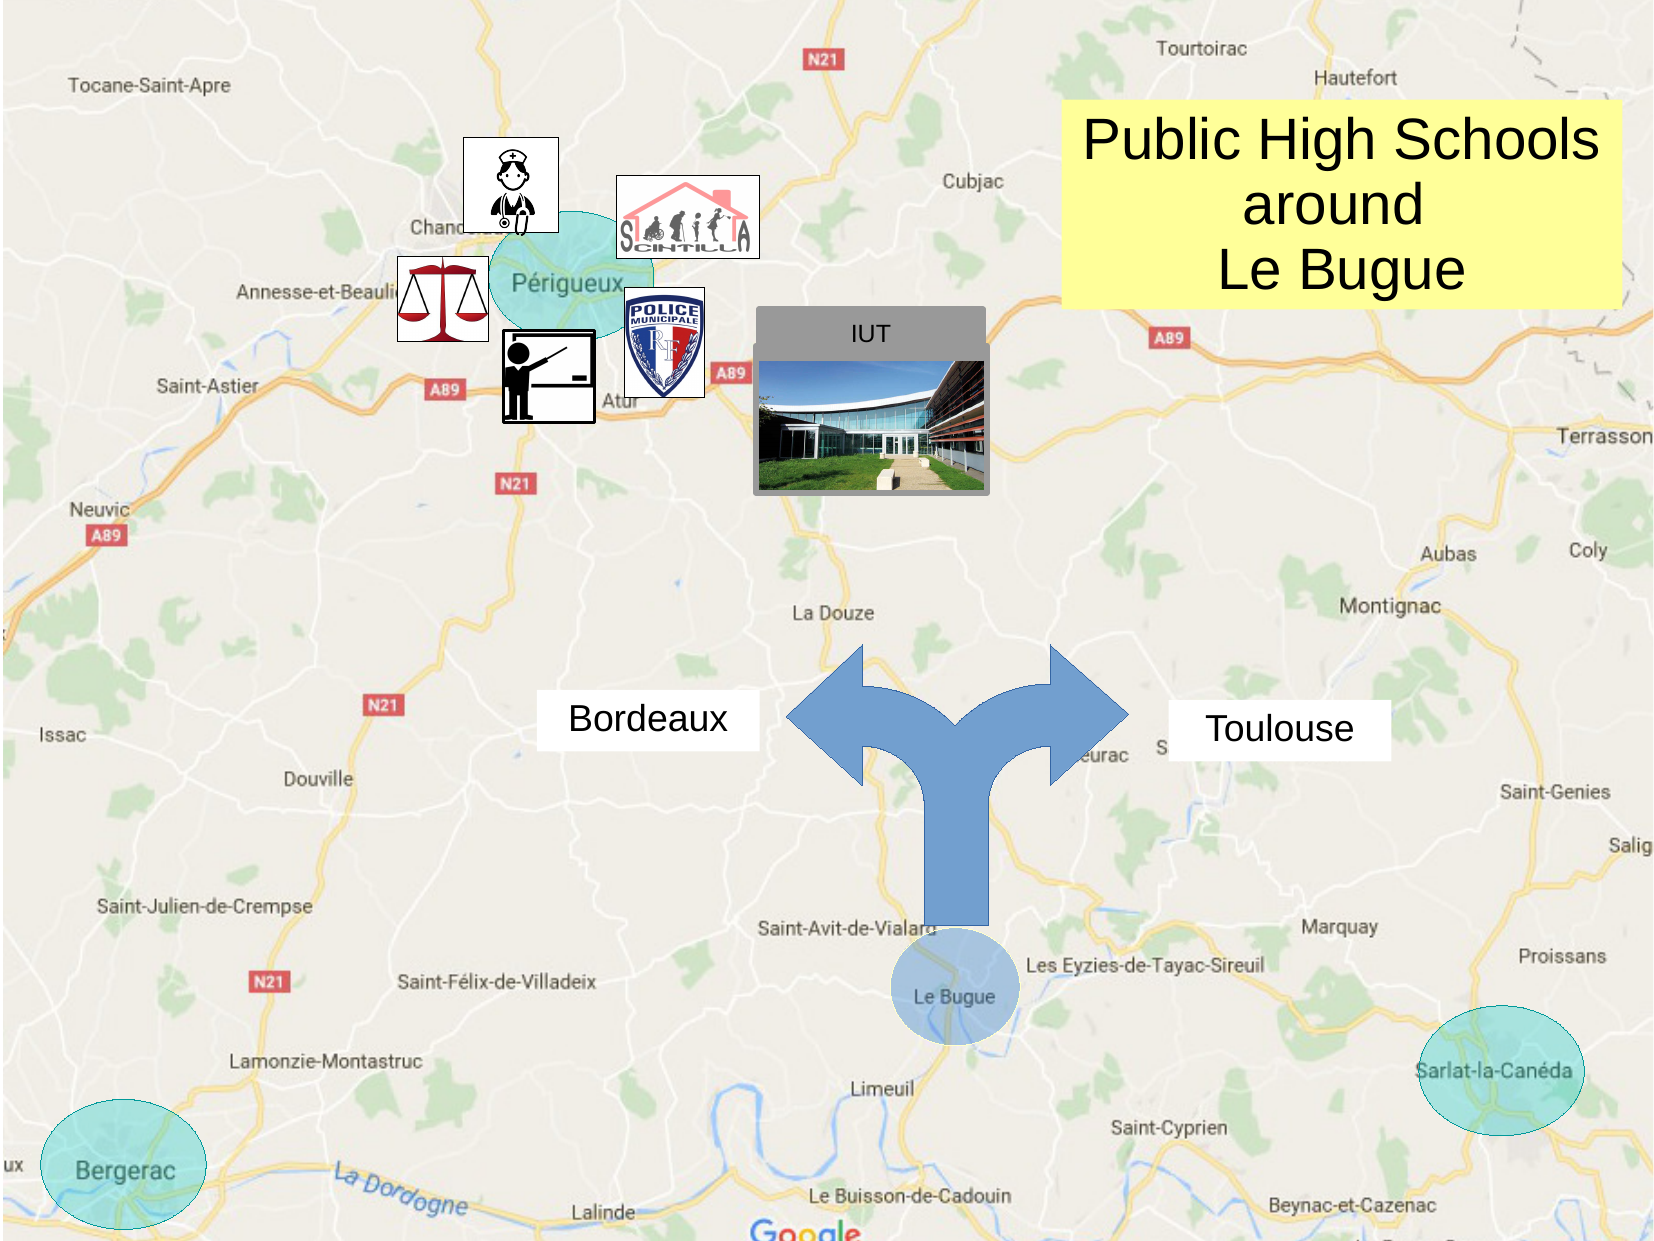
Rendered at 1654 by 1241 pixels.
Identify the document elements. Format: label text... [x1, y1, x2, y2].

text_box [24, 857, 191, 970]
text_box Public High Schools around Le Bugue [1061, 99, 1623, 310]
text_box [786, 644, 1129, 926]
picture [3, 0, 1654, 1241]
text_box IUT [758, 309, 983, 359]
text_box [40, 1099, 207, 1230]
text_box [890, 927, 1021, 1046]
text_box [489, 211, 654, 339]
text_box Bordeaux [536, 689, 760, 752]
text_box Toulouse [1168, 699, 1392, 762]
text_box [1418, 1005, 1585, 1136]
text_box [188, 23, 367, 95]
